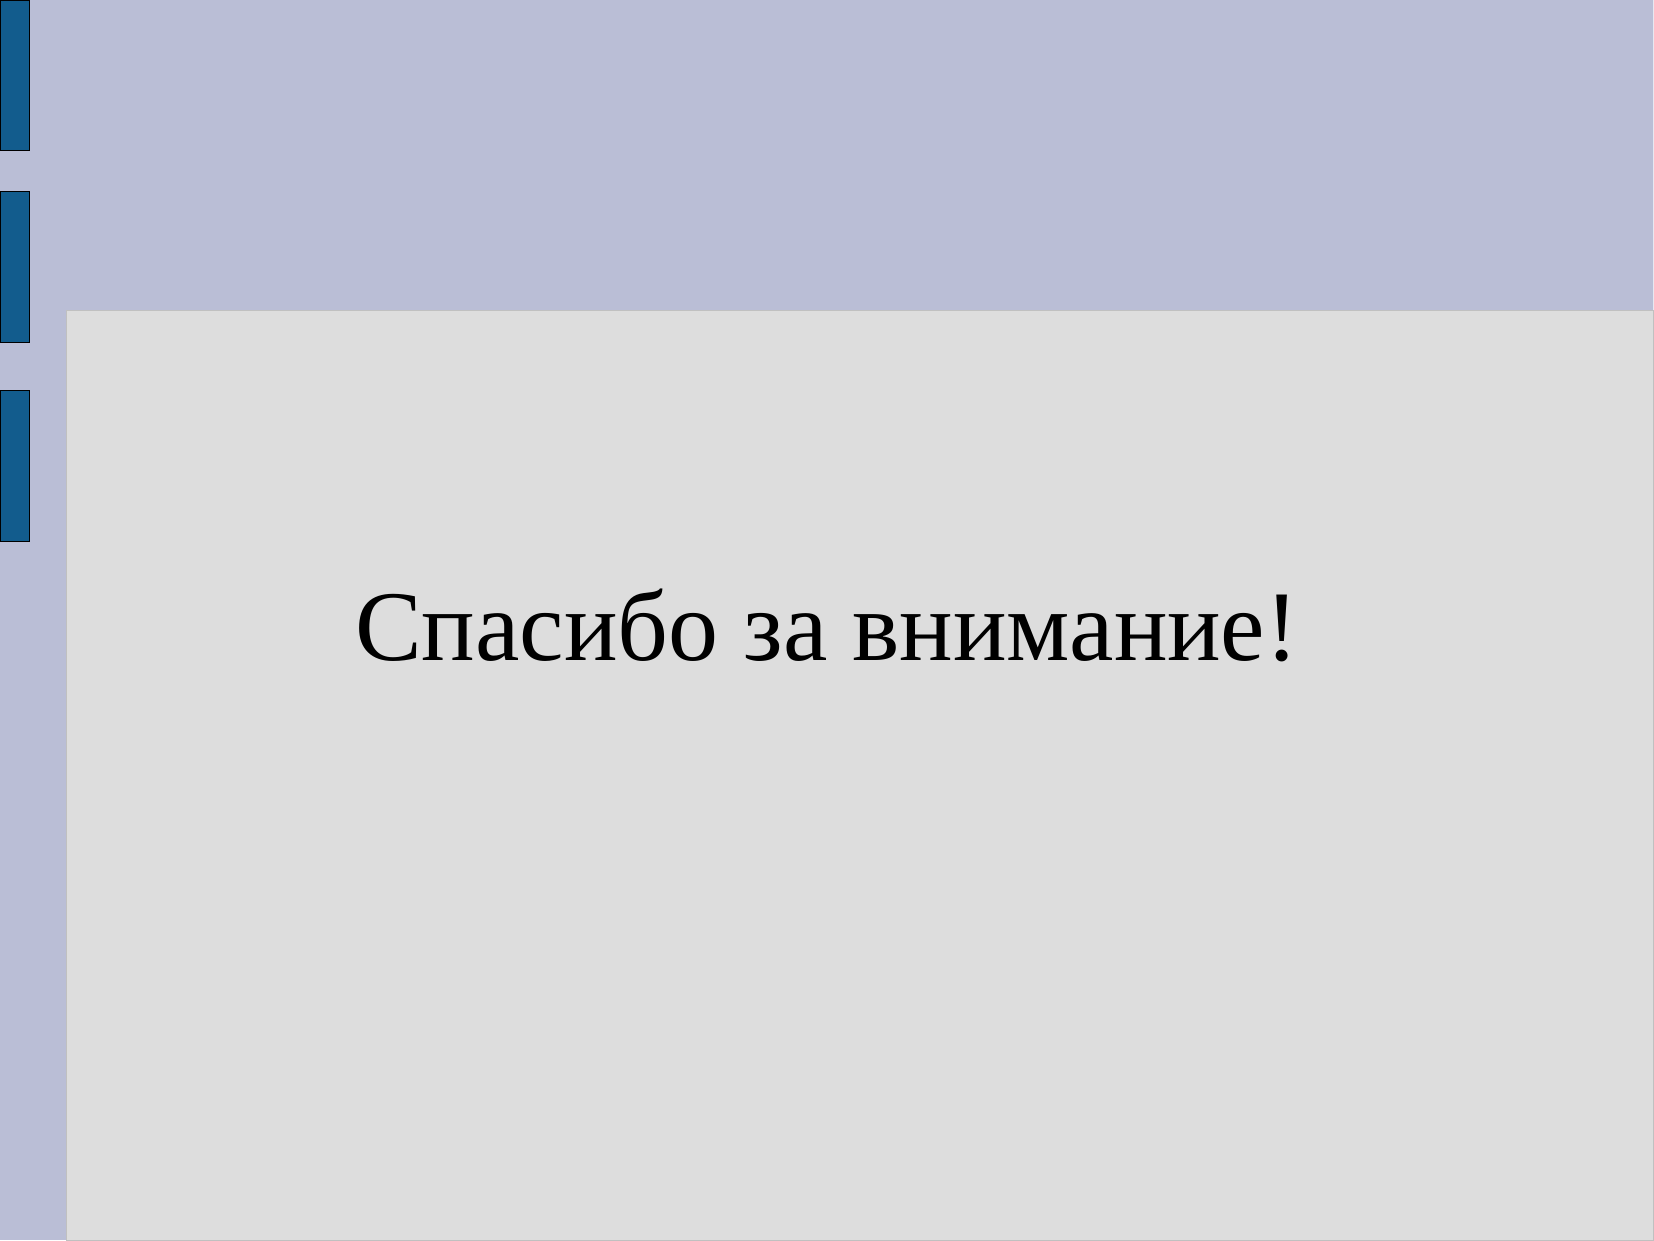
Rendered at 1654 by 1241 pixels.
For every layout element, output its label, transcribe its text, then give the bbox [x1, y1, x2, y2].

subtitle Спасибо за внимание! [121, 98, 1534, 1156]
